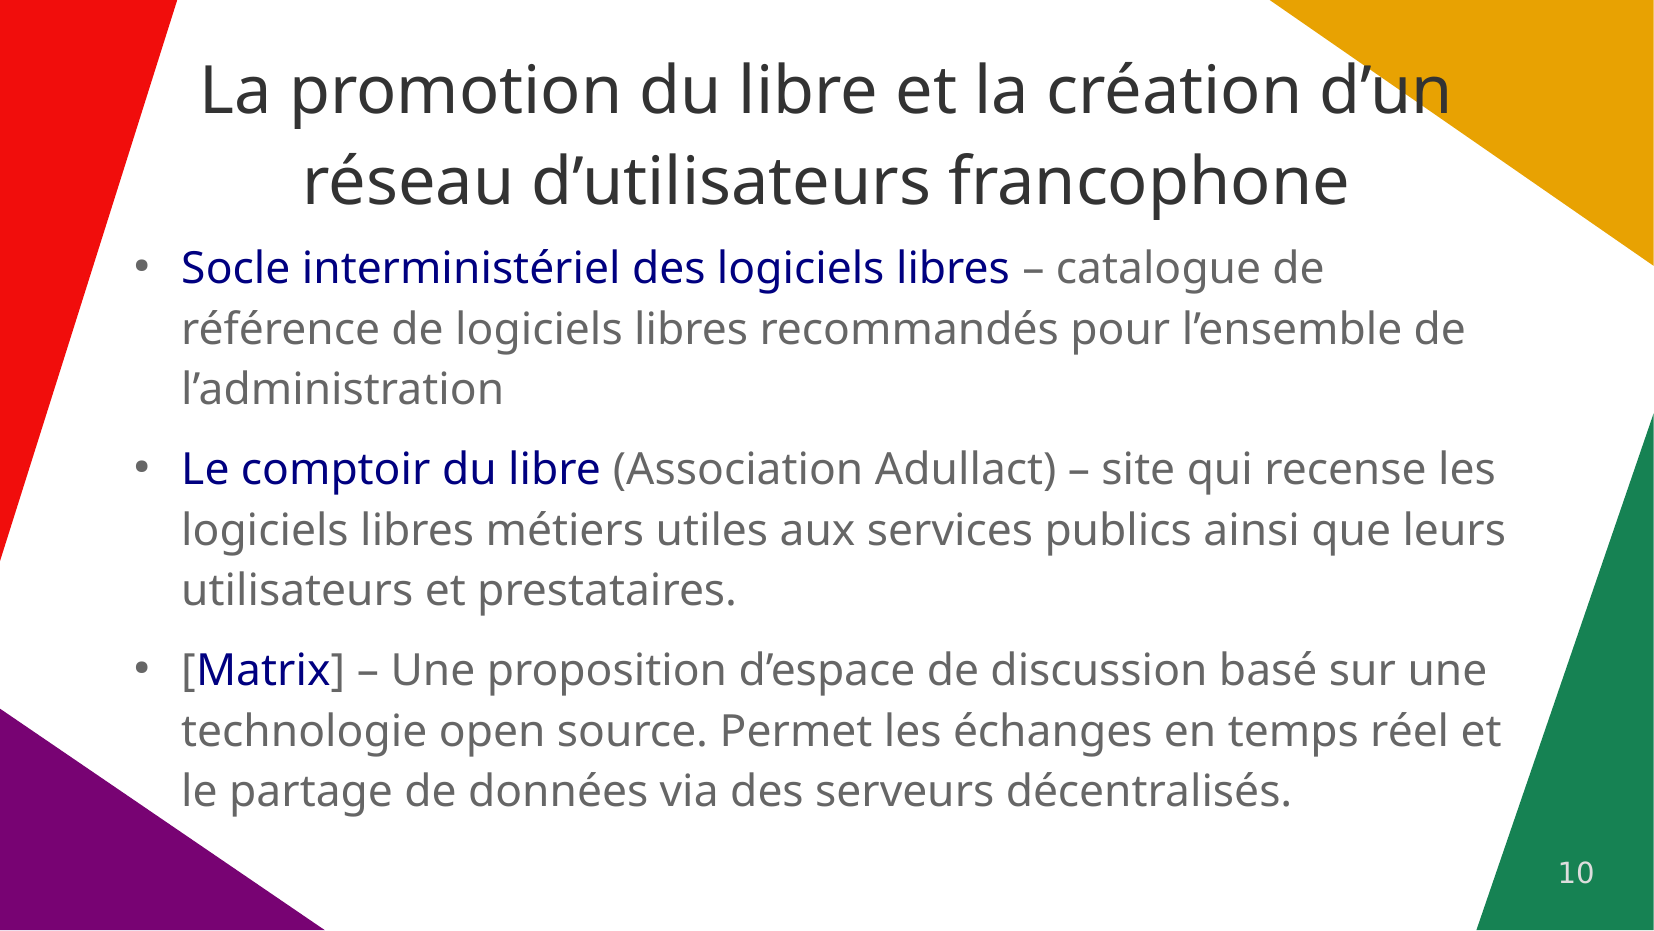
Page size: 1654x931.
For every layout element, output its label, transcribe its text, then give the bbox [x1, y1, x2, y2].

title La promotion du libre et la création d’un réseau d’utilisateurs francophone [118, 55, 1536, 211]
list Socle interministériel des logiciels libres – catalogue de référence de logiciels libres recommandés pour l’ensemble de l’administration Le comptoir du libre (Association Adullact) – site qui recense les logiciels libres métiers utiles aux services publics ainsi que leurs utilisateurs et prestataires. [Matrix] – Une proposition d’espace de discussion basé sur une technologie open source. Permet les échanges en temps réel et le partage de données via des serveurs décentralisés. [118, 236, 1536, 827]
